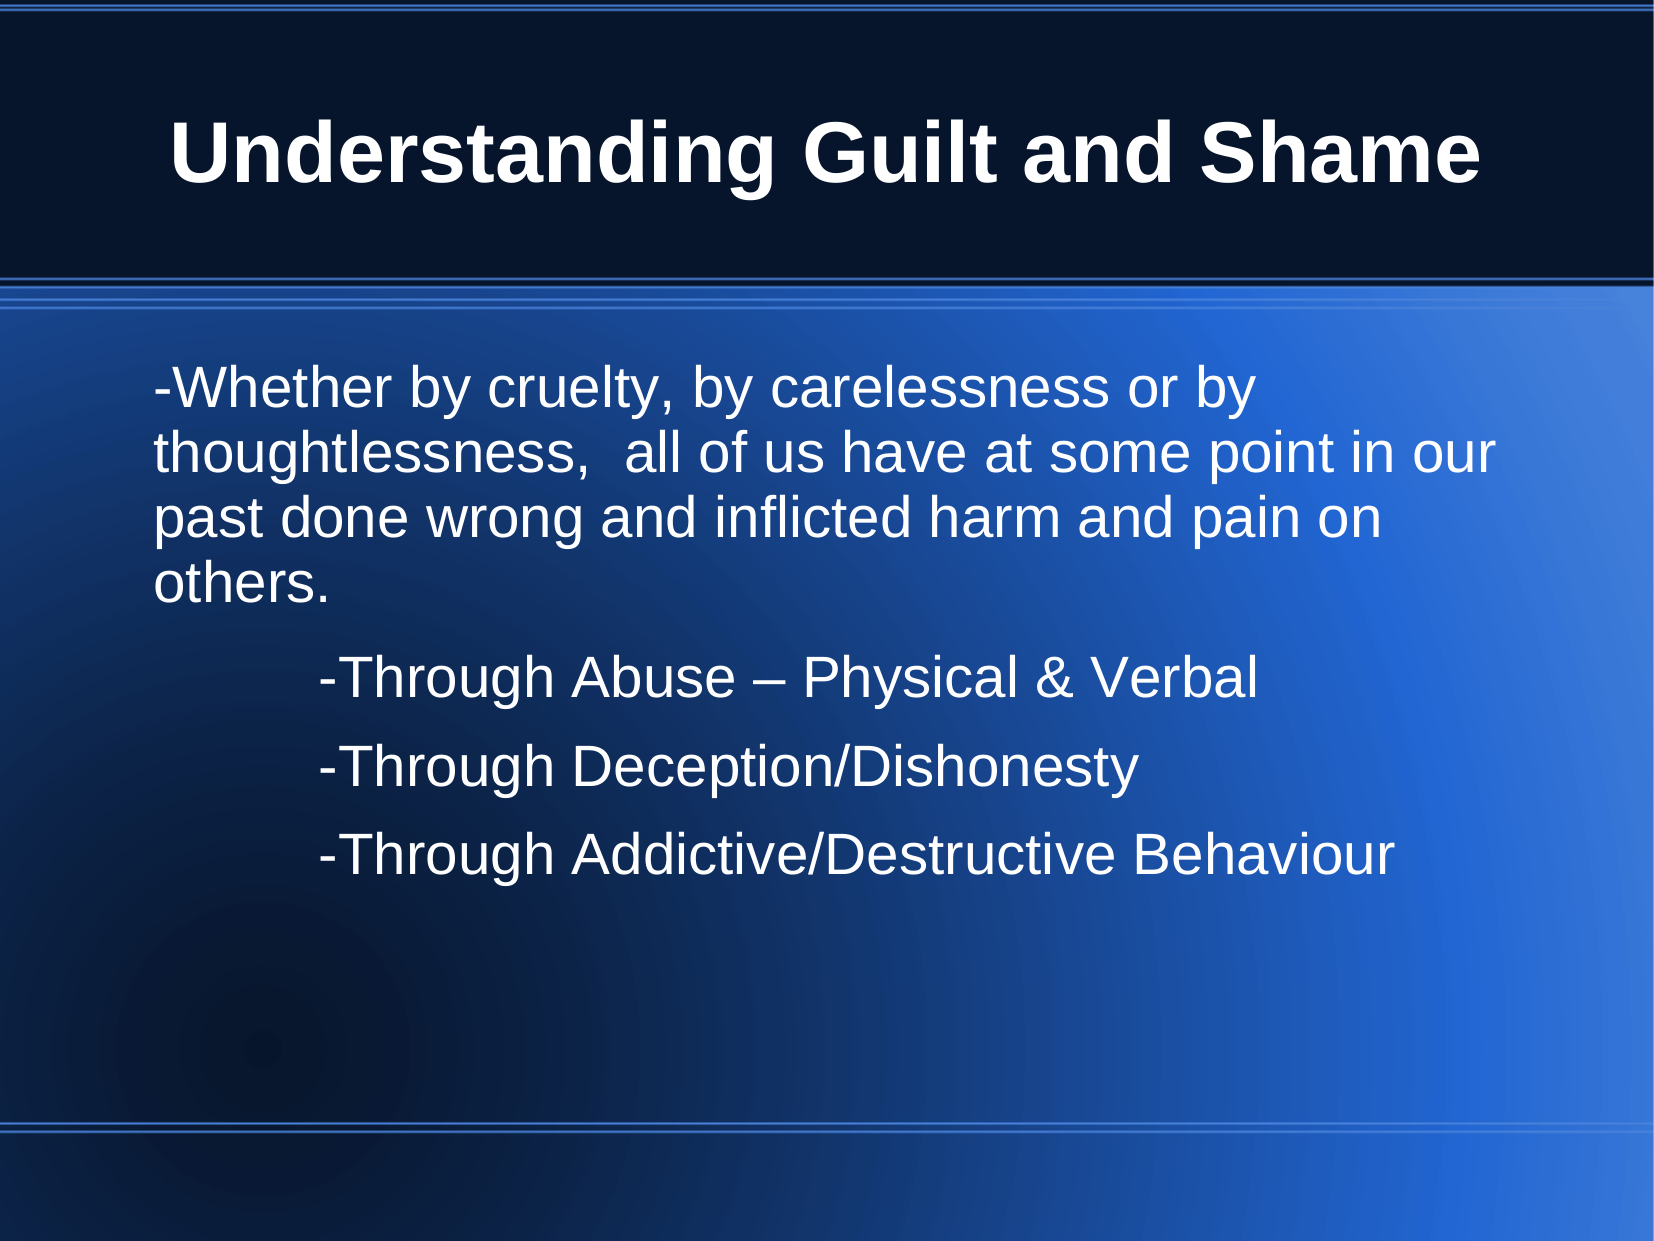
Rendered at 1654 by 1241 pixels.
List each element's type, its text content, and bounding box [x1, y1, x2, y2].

picture [0, 0, 1654, 1241]
list -Whether by cruelty, by carelessness or by thoughtlessness, all of us have at some point in our past done wrong and inflicted harm and pain on others. -Through Abuse – Physical & Verbal -Through Deception/Dishonesty -Through Addictive/Destructive Behaviour [82, 355, 1571, 1058]
title Understanding Guilt and Shame [82, 49, 1571, 257]
